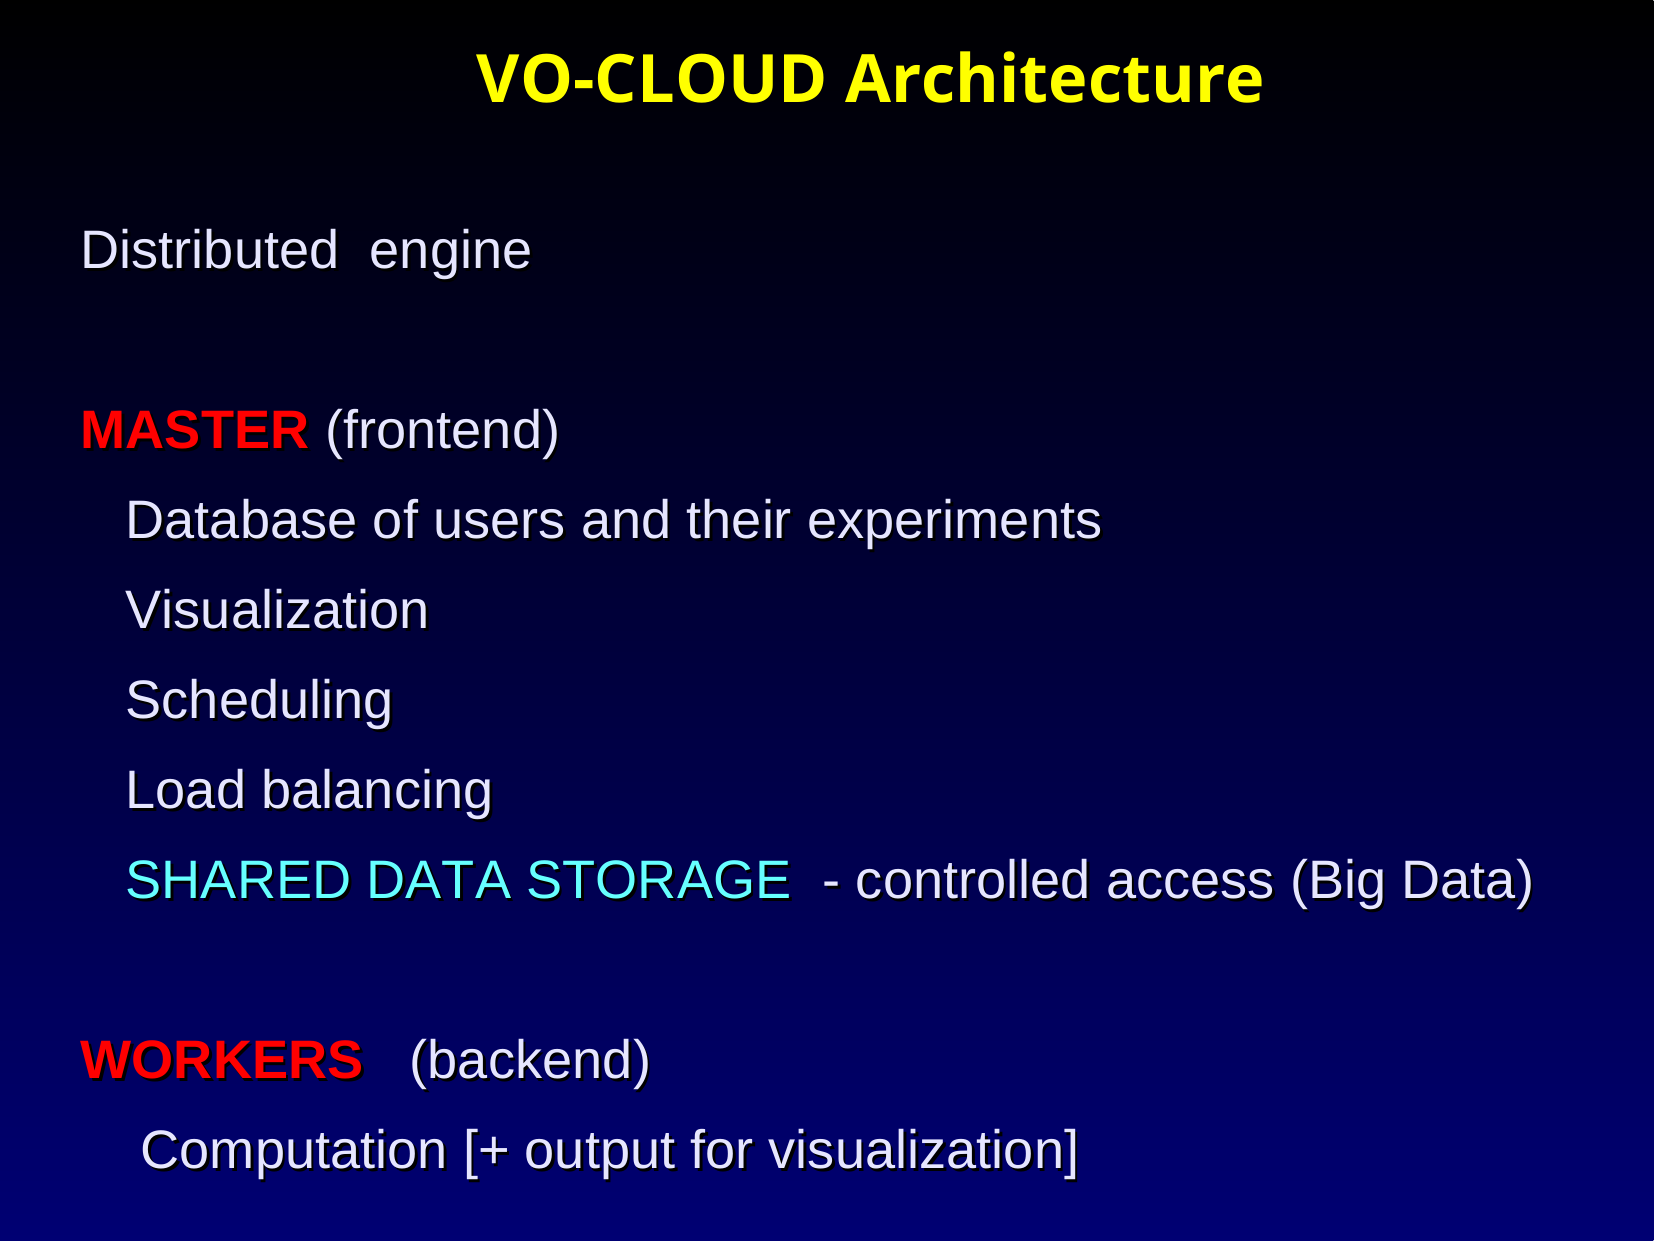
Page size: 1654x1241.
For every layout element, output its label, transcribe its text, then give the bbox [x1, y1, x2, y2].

list Distributed engine MASTER (frontend) Database of users and their experiments Visualization Scheduling Load balancing SHARED DATA STORAGE - controlled access (Big Data) WORKERS (backend) Computation [+ output for visualization] [63, 219, 1565, 1182]
title VO-CLOUD Architecture [147, 5, 1595, 148]
